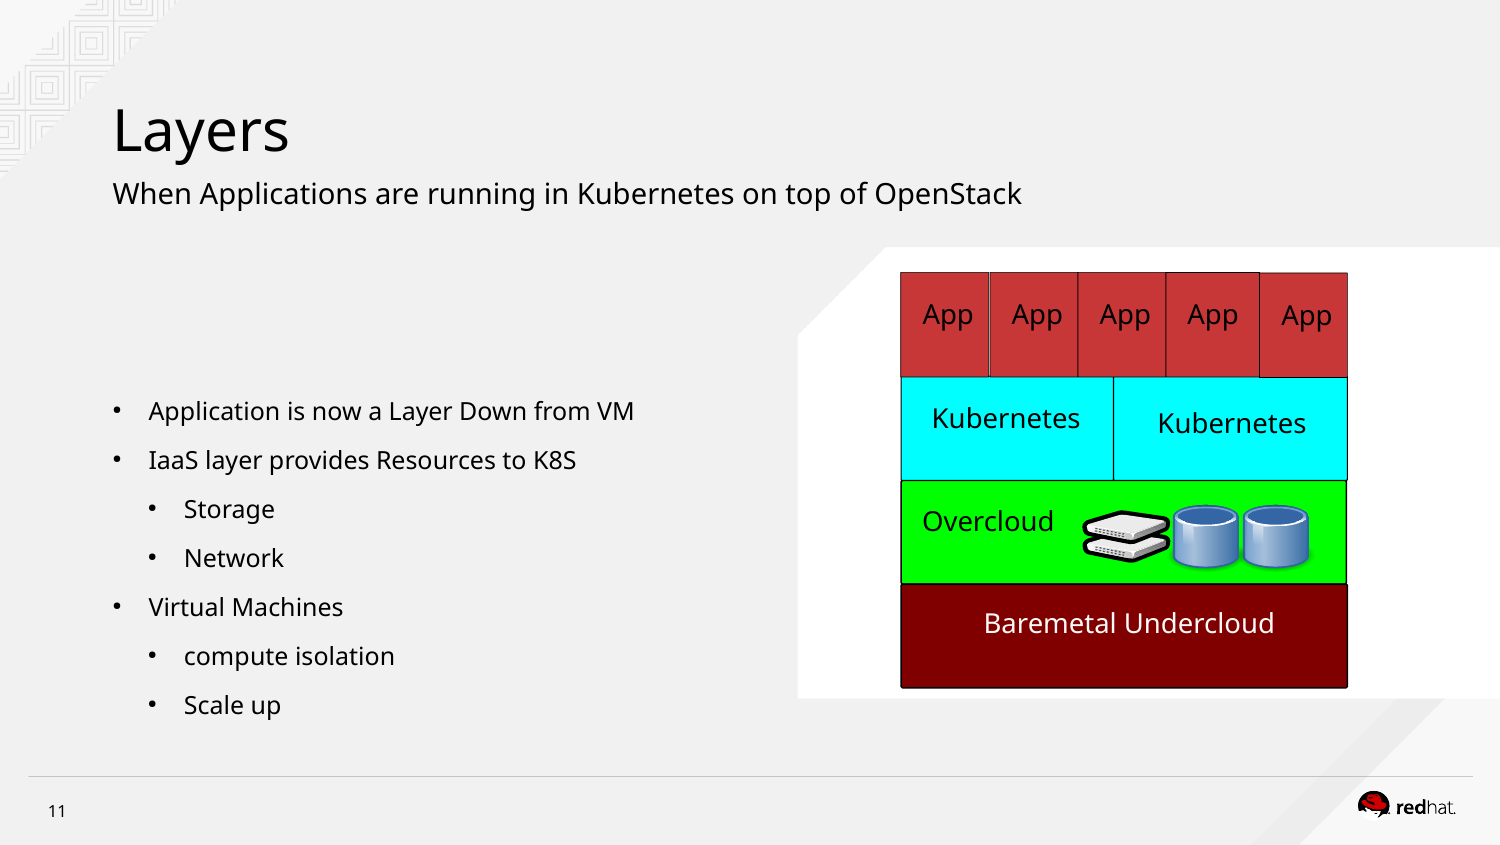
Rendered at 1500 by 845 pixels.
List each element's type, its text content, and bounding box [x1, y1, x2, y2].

text_box When Applications are running in Kubernetes on top of OpenStack [112, 173, 869, 259]
title Layers [112, 0, 869, 169]
picture [0, 0, 1500, 845]
text_box Application is now a Layer Down from VM IaaS layer provides Resources to K8S Storage Network Virtual Machines compute isolation Scale up [112, 394, 683, 690]
